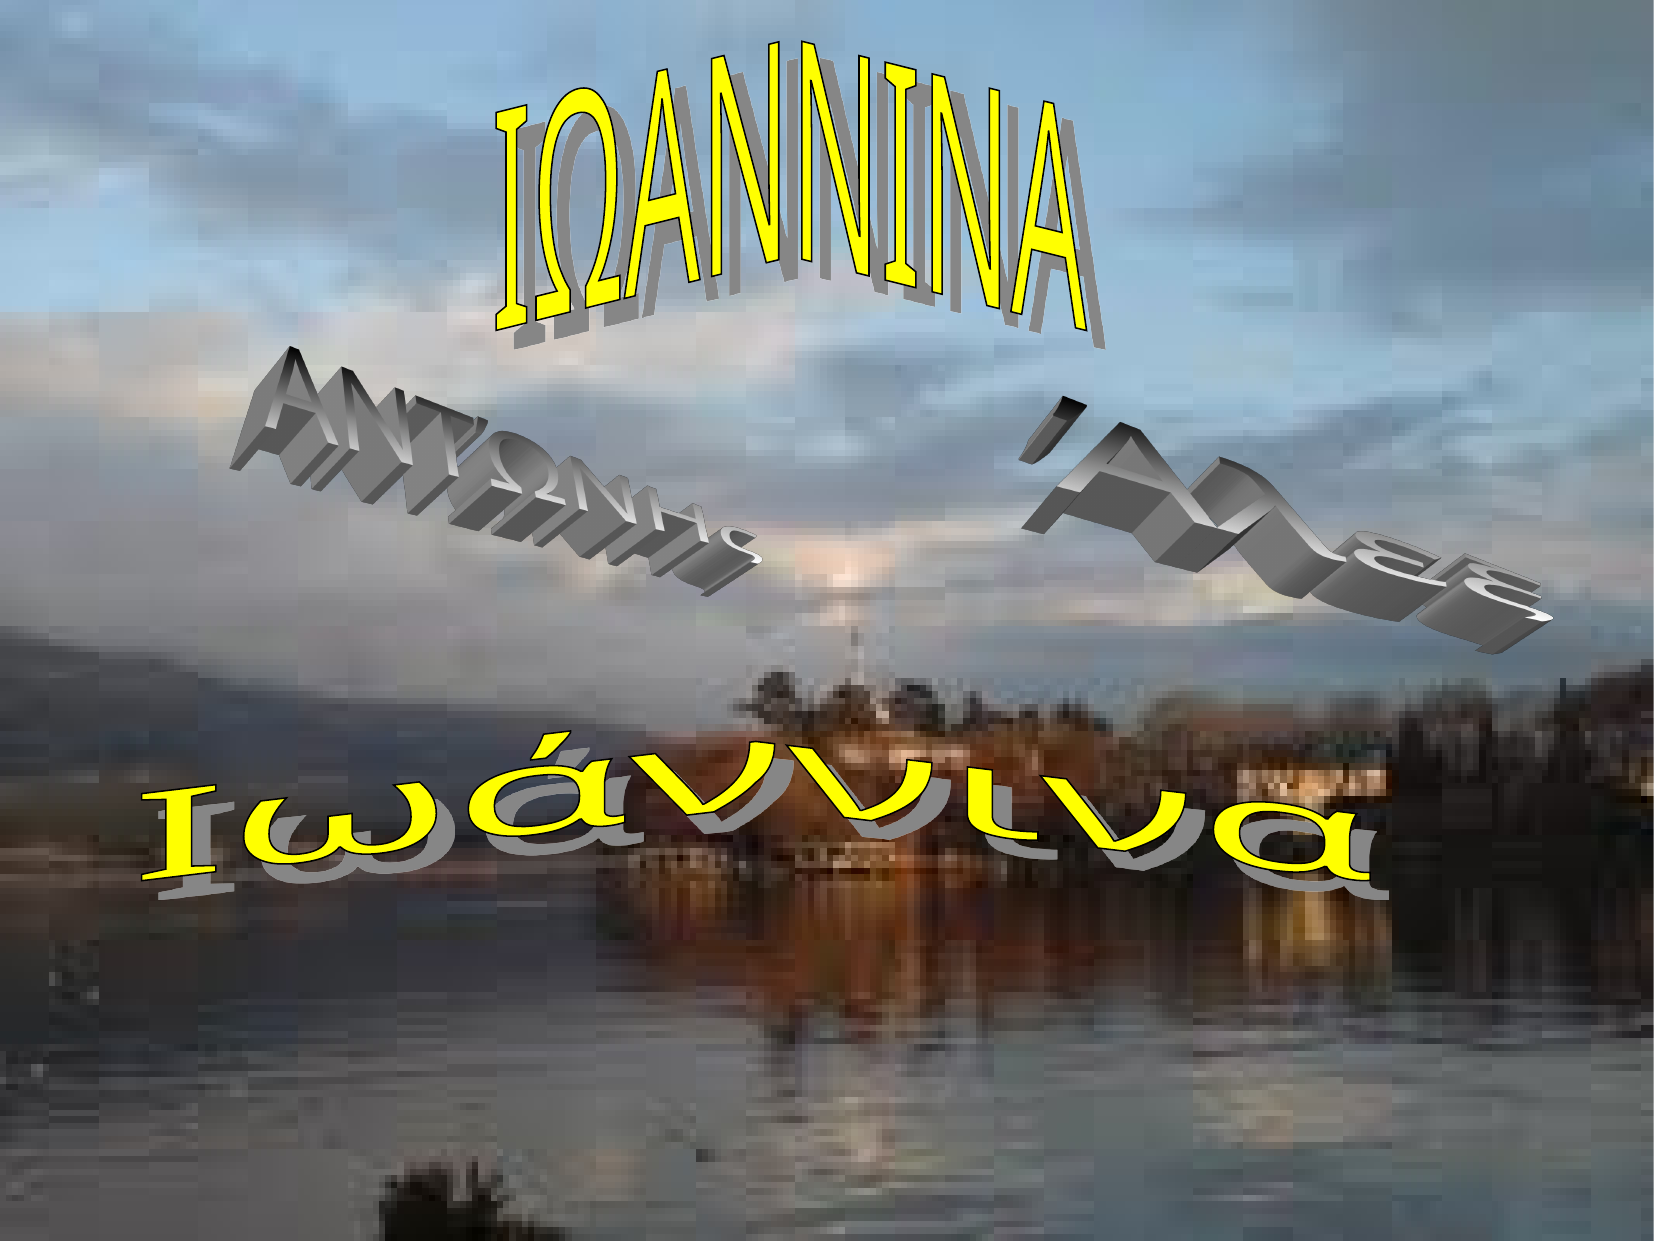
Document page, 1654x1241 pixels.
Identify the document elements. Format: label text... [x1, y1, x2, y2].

text_box Ιωάννινα [786, 745, 932, 821]
text_box Ιωάννινα [468, 758, 625, 837]
text_box ΙΩΑΝΝΙΝΑ [711, 41, 779, 277]
text_box Ιωάννινα [141, 784, 216, 881]
text_box ΙΩΑΝΝΙΝΑ [801, 41, 869, 276]
text_box Ιωάννινα [967, 766, 1039, 841]
text_box ΙΩΑΝΝΙΝΑ [624, 69, 700, 299]
text_box Ιωάννινα [530, 730, 571, 760]
text_box ΙΩΑΝΝΙΝΑ [932, 73, 1000, 309]
text_box ΙΩΑΝΝΙΝΑ [535, 87, 620, 321]
picture [0, 0, 1654, 1241]
text_box ΙΩΑΝΝΙΝΑ [1010, 101, 1087, 331]
text_box Ιωάννινα [1213, 801, 1371, 881]
text_box ΙΩΑΝΝΙΝΑ [496, 104, 527, 331]
text_box ΙΩΑΝΝΙΝΑ [885, 62, 916, 288]
text_box Ιωάννινα [243, 781, 437, 864]
text_box Ιωάννινα [1040, 775, 1186, 852]
text_box Ιωάννινα [629, 741, 775, 816]
